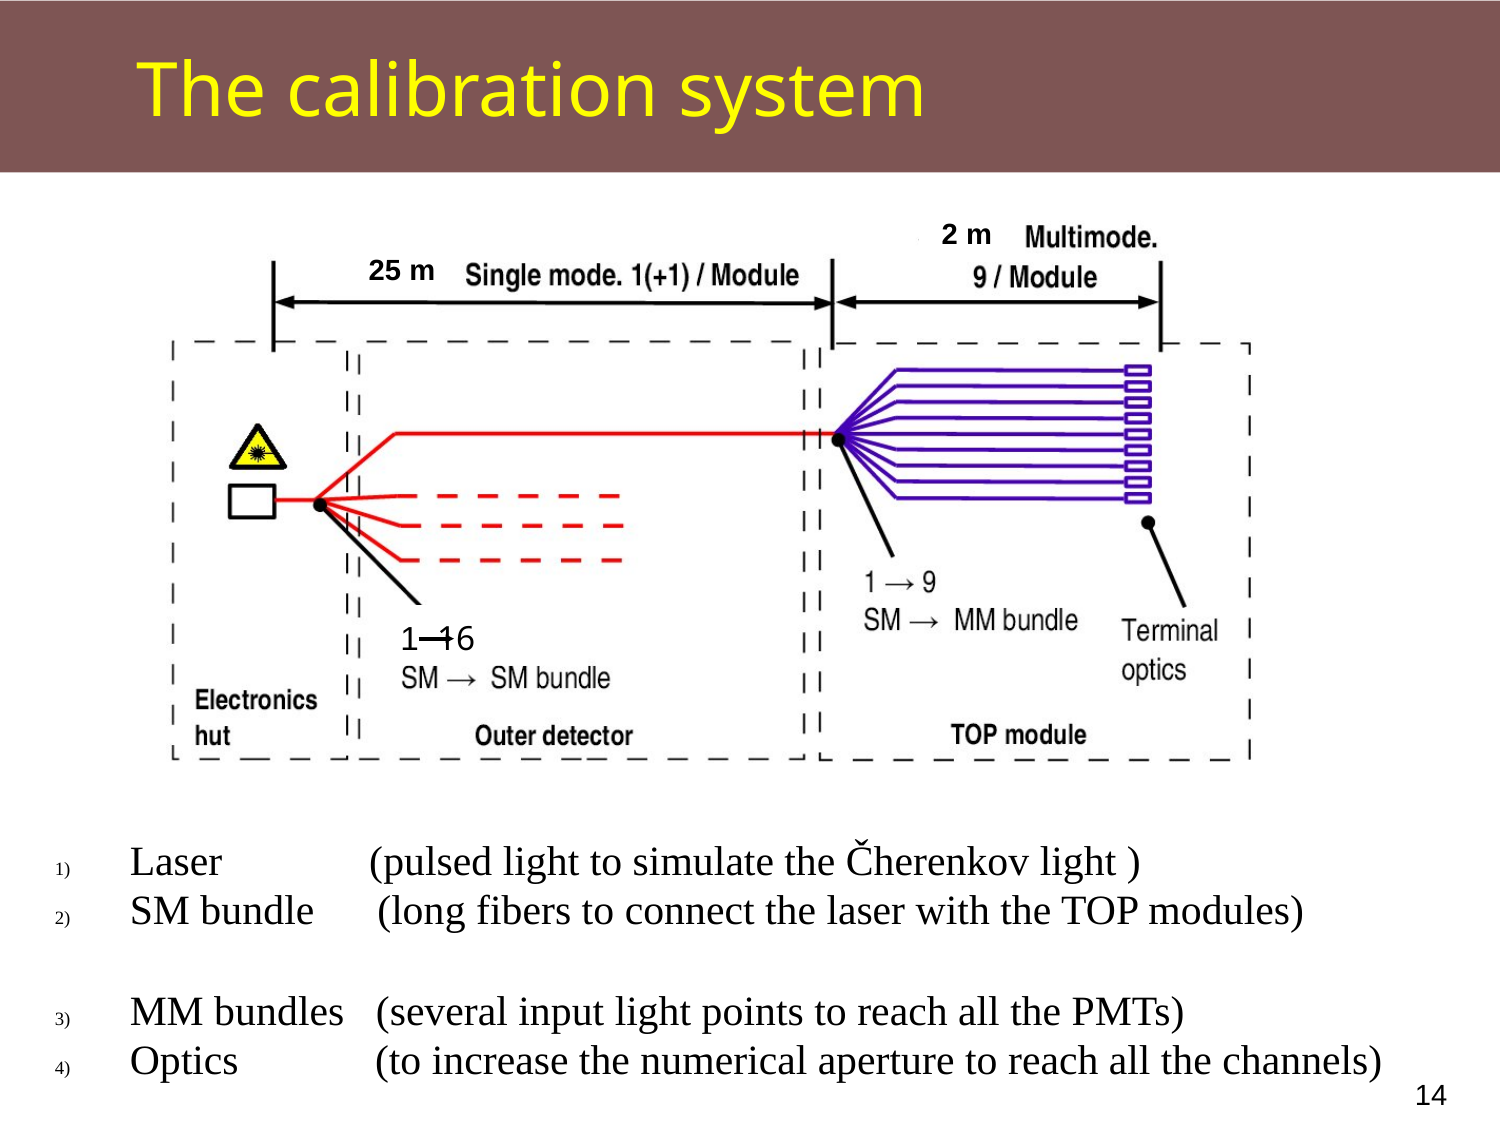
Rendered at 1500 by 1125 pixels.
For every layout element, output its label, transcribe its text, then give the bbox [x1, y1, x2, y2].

title The calibration system [122, 29, 1473, 145]
slide_number <number> [1400, 1069, 1500, 1125]
picture [166, 220, 1271, 763]
text_box 2 m [918, 207, 1023, 259]
text_box 1 16 [375, 605, 550, 666]
text_box Laser (pulsed light to simulate the Čherenkov light ) SM bundle (long fibers to connect the laser with the TOP modules) MM bundles (several input light points to reach all the PMTs) Optics (to increase the numerical aperture to reach all the channels) [39, 825, 1460, 1043]
text_box 25 m [345, 244, 459, 295]
